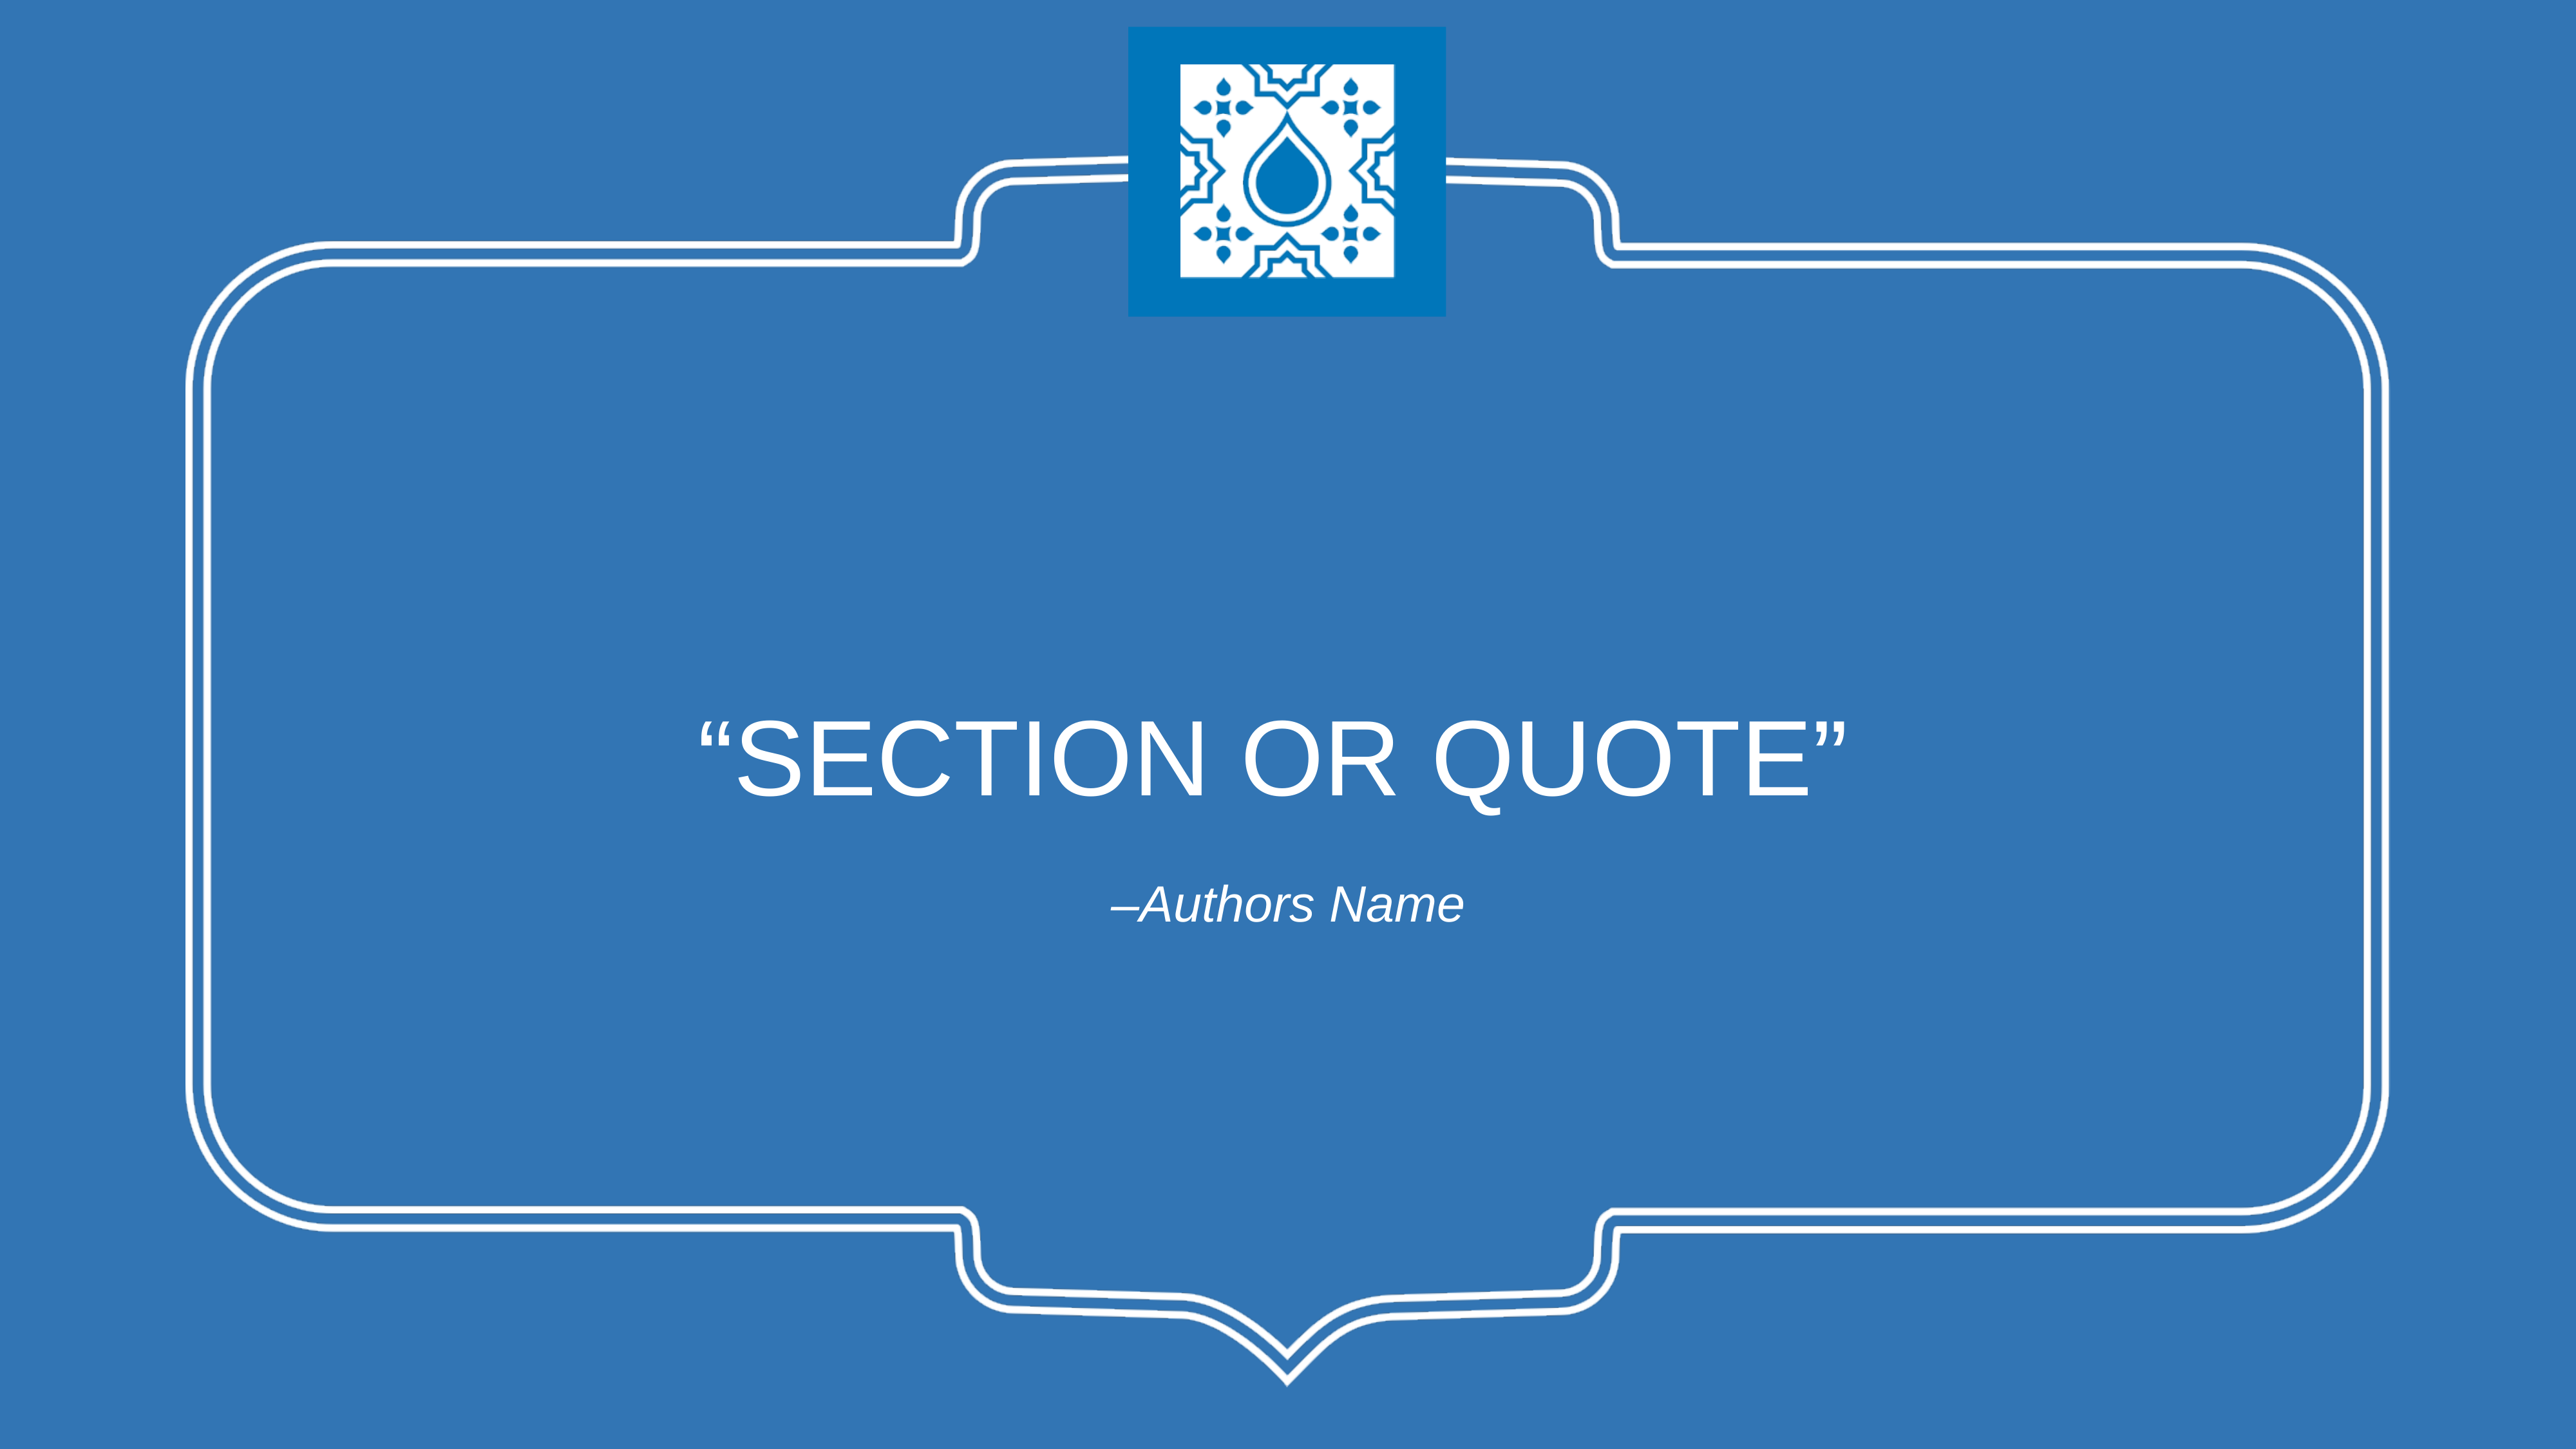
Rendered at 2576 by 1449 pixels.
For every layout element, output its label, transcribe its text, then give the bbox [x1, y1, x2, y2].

text_box “SECTION OR QUOTE” [252, 683, 2325, 823]
picture [185, 88, 2391, 1387]
picture [1180, 64, 1396, 279]
text_box –Authors Name [252, 865, 2325, 938]
